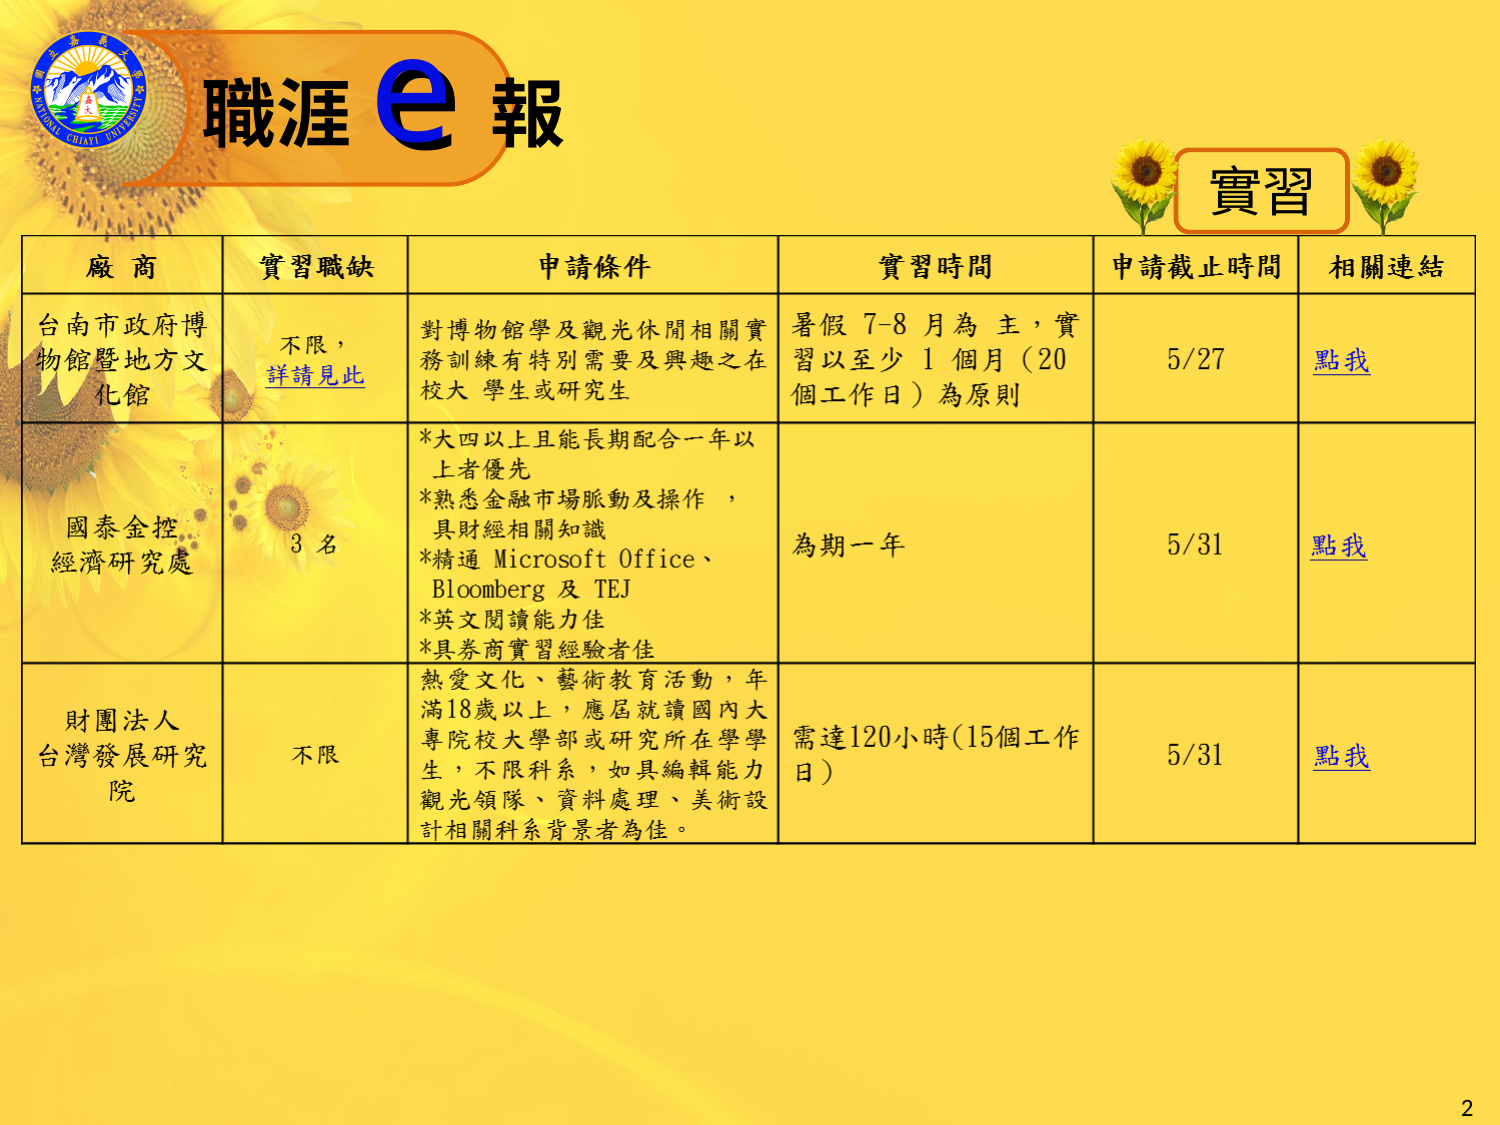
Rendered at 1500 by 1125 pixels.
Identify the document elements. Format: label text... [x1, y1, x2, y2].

picture [21, 135, 1476, 859]
picture [29, 30, 148, 150]
text_box 職涯e報 [186, 0, 609, 181]
text_box [123, 130, 469, 185]
text_box [123, 32, 186, 86]
text_box 實習 [1194, 149, 1333, 231]
text_box 2 [1445, 1084, 1490, 1125]
